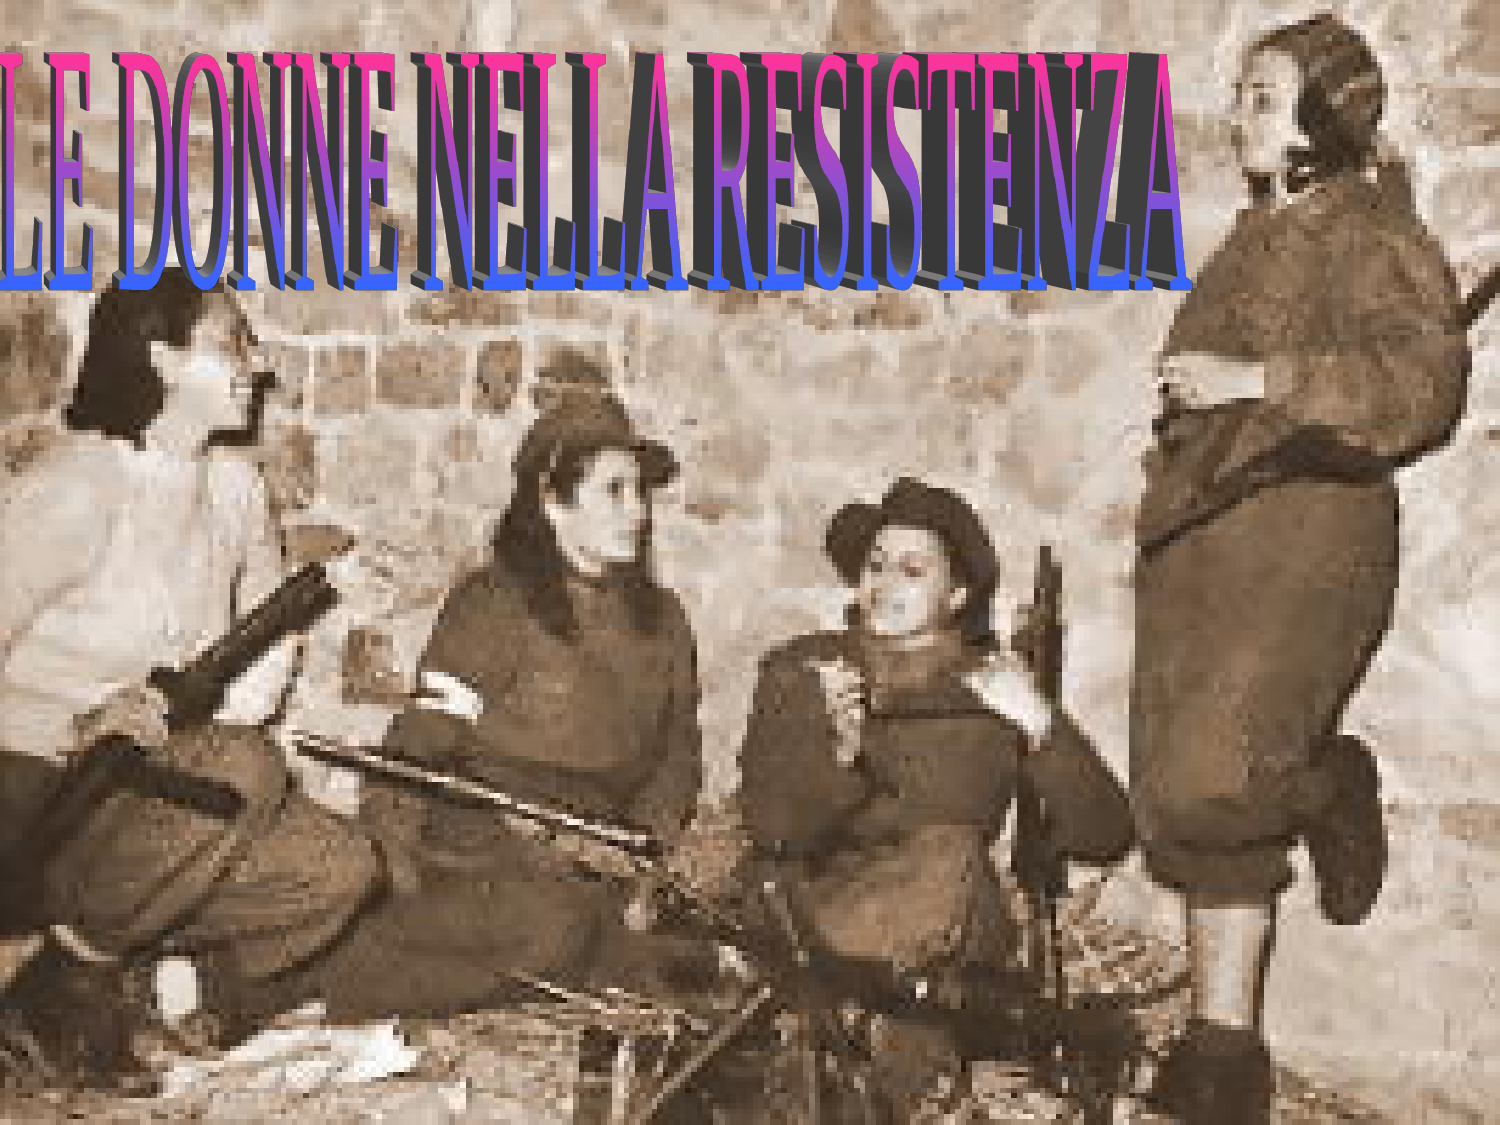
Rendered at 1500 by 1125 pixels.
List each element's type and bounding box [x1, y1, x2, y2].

subtitle [225, 637, 1276, 927]
picture [0, 0, 1500, 1125]
